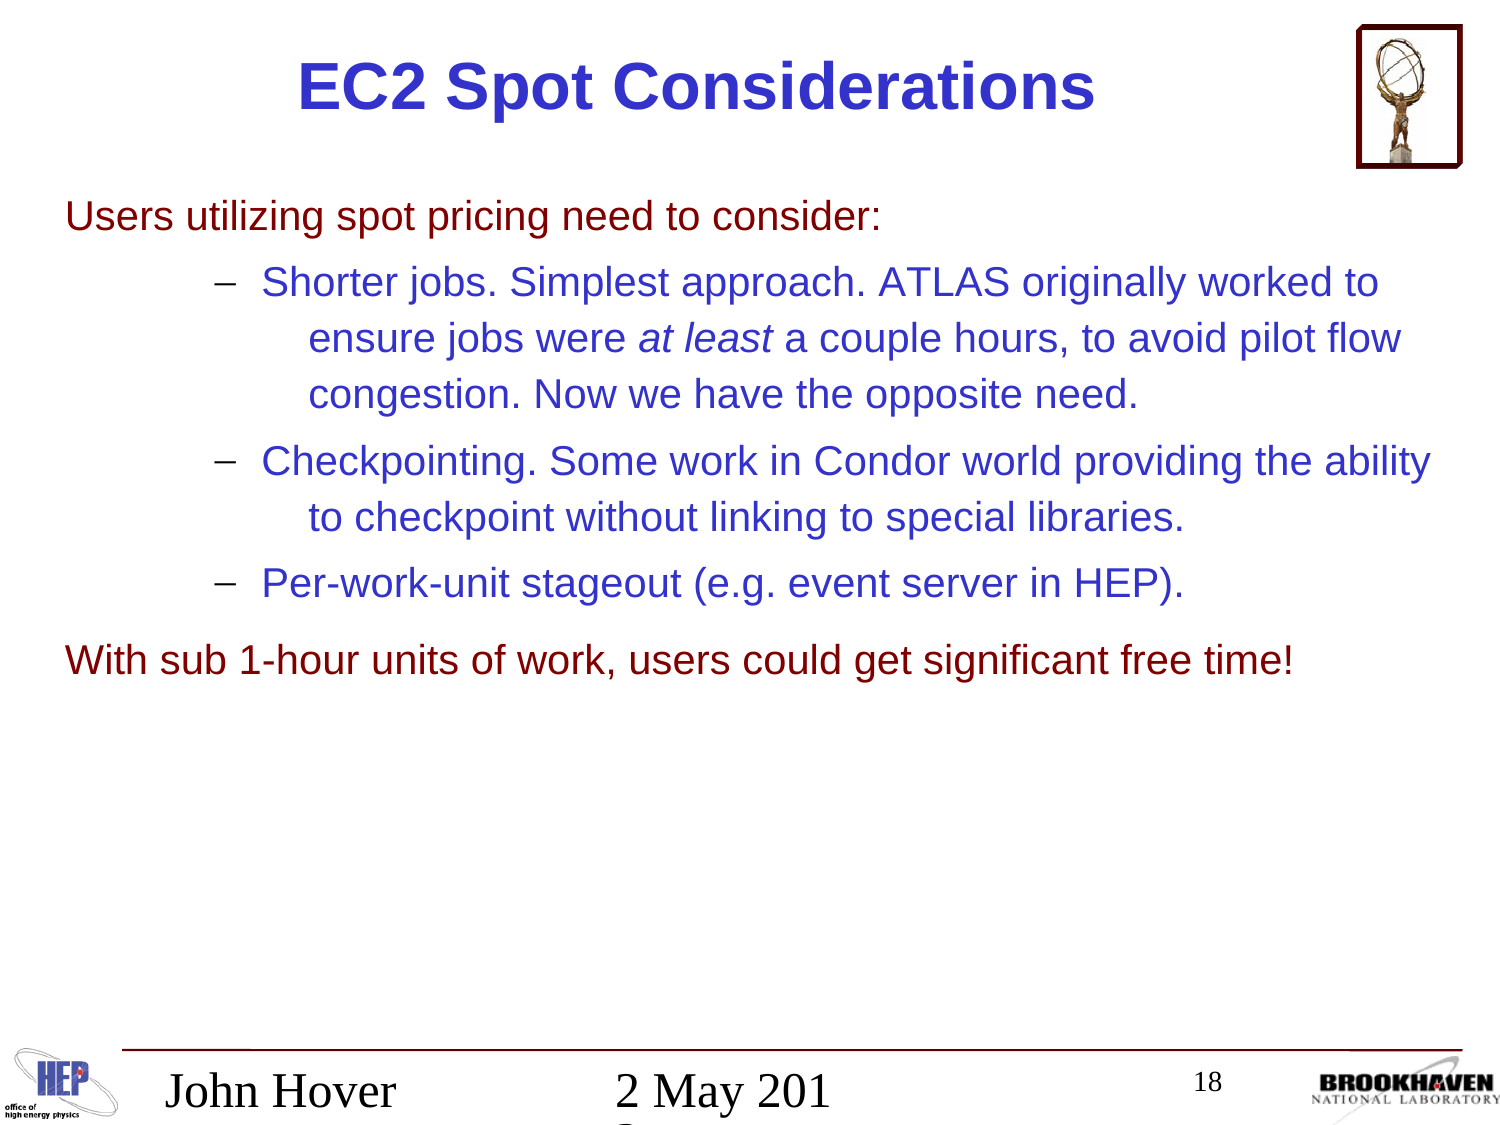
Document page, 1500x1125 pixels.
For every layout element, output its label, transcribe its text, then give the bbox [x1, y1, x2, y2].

title EC2 Spot Considerations [50, 24, 1346, 158]
picture [1312, 1056, 1500, 1125]
list Users utilizing spot pricing need to consider: Shorter jobs. Simplest approach. ATLAS originally worked to ensure jobs were at least a couple hours, to avoid pilot flow congestion. Now we have the opposite need. Checkpointing. Some work in Condor world providing the ability to checkpoint without linking to special libraries. Per-work-unit stageout (e.g. event server in HEP). With sub 1-hour units of work, users could get significant free time! [49, 174, 1458, 1036]
picture [1374, 37, 1426, 163]
picture [0, 1043, 122, 1125]
